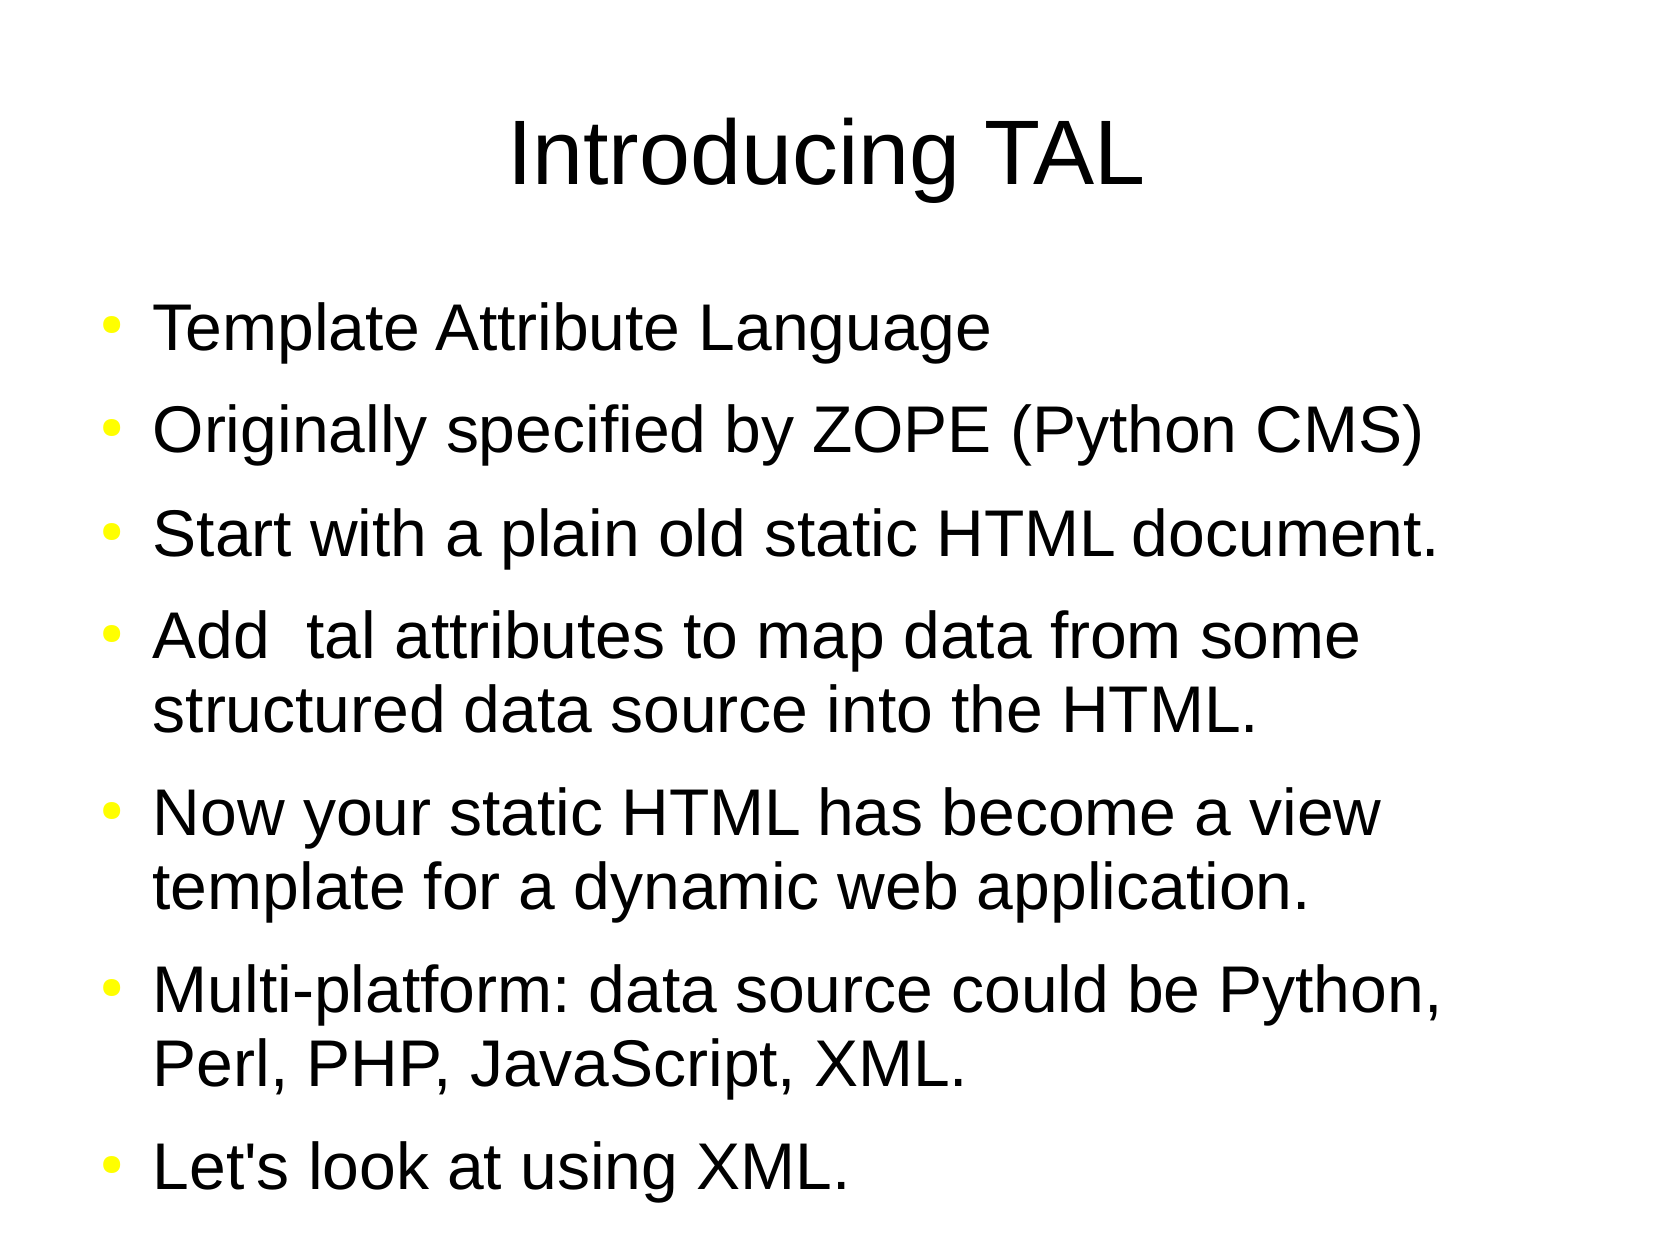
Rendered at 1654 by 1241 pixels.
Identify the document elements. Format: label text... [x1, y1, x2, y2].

title Introducing TAL [82, 49, 1571, 257]
list Template Attribute Language Originally specified by ZOPE (Python CMS) Start with a plain old static HTML document. Add tal attributes to map data from some structured data source into the HTML. Now your static HTML has become a view template for a dynamic web application. Multi-platform: data source could be Python, Perl, PHP, JavaScript, XML. Let's look at using XML. [82, 290, 1571, 1208]
